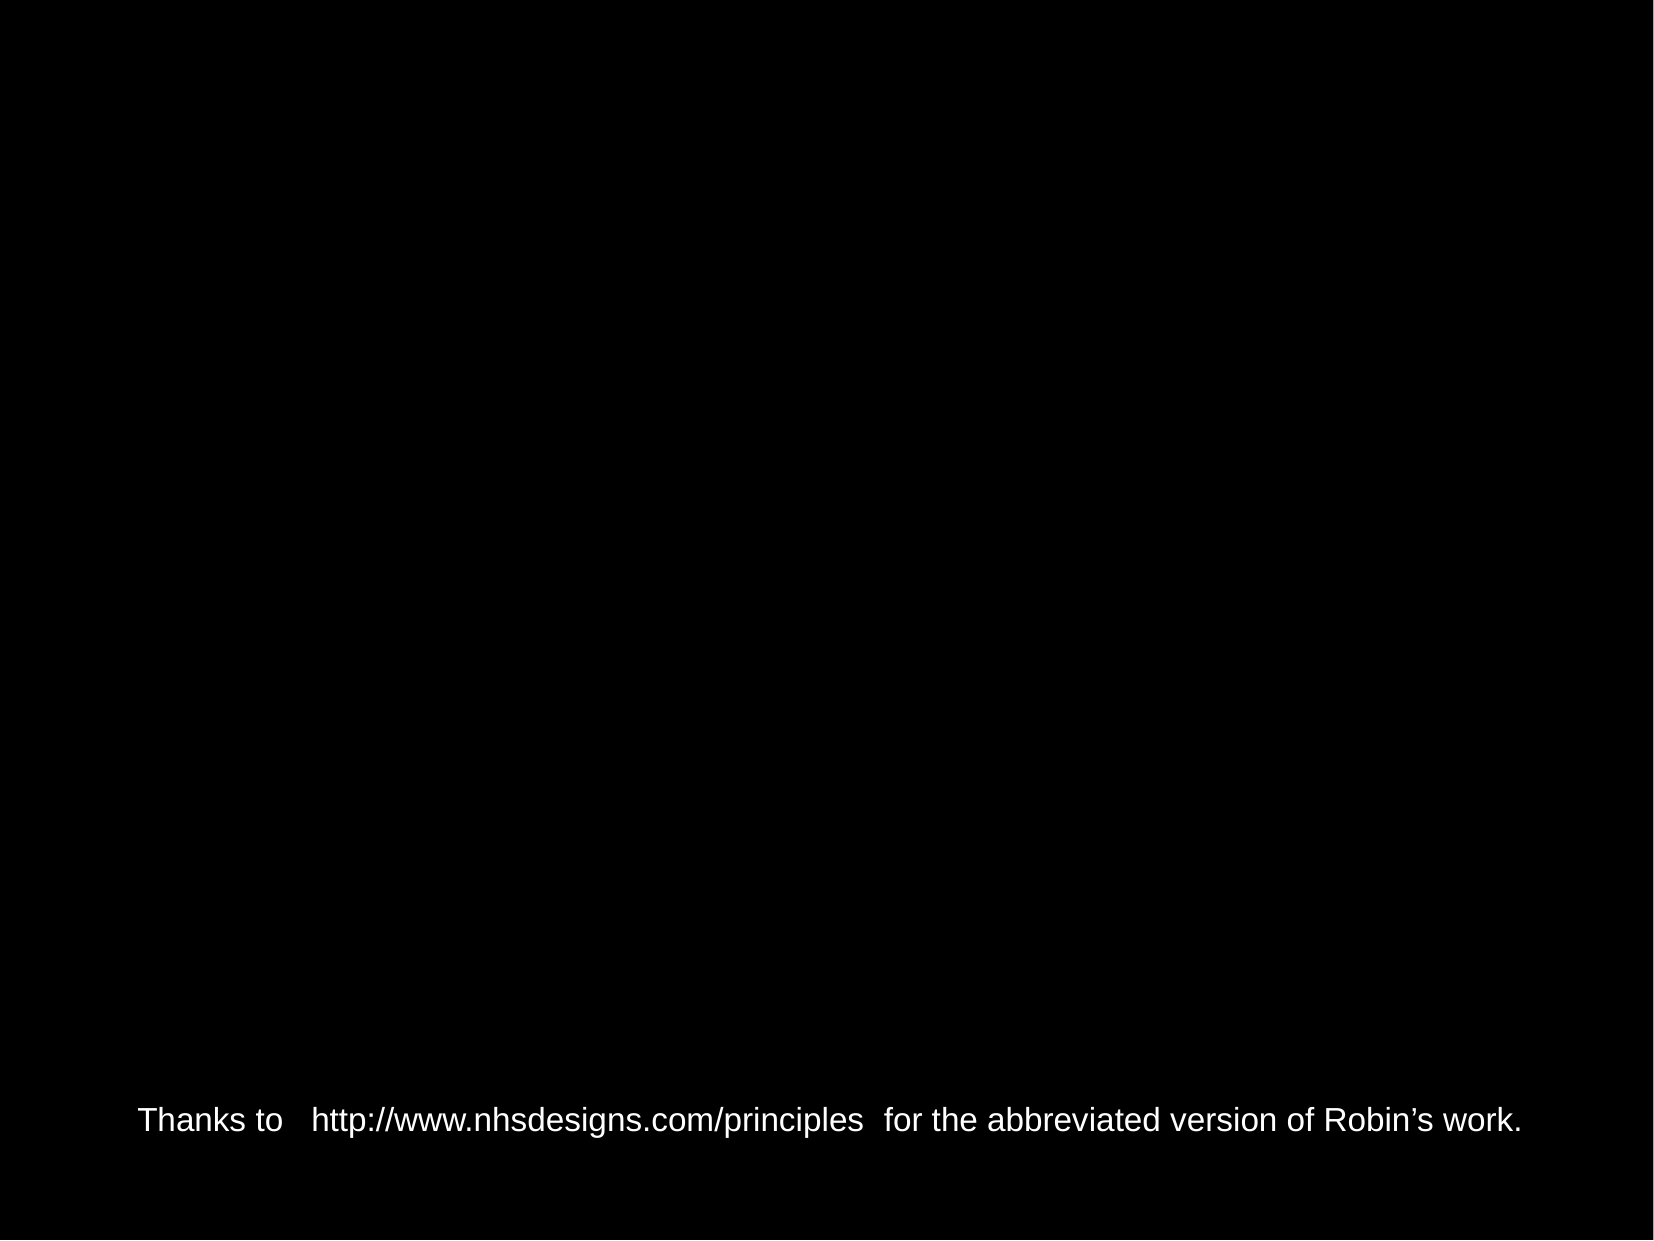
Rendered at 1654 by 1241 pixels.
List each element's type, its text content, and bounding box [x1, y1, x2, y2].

text_box Thanks to http://www.nhsdesigns.com/principles for the abbreviated version of Robin’s work. [90, 1065, 1571, 1175]
